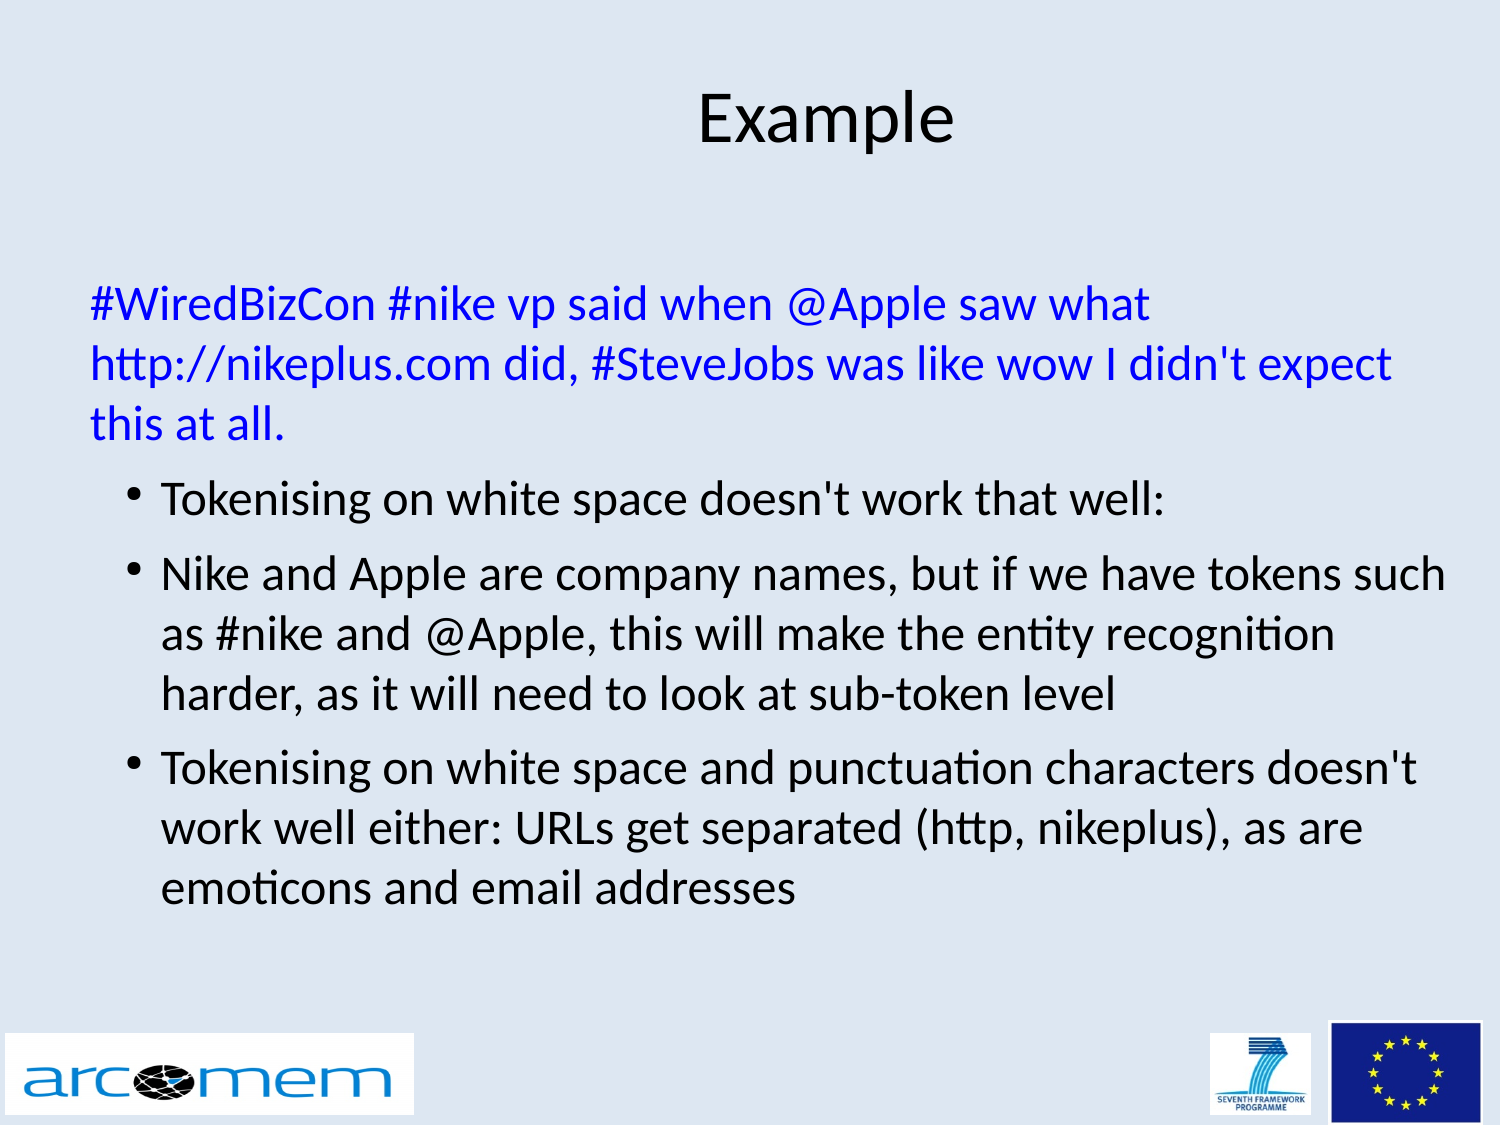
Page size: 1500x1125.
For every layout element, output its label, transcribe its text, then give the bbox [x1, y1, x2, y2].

picture [1210, 1033, 1311, 1115]
picture [1328, 1020, 1483, 1125]
picture [5, 1033, 414, 1115]
title Example [206, 11, 1447, 215]
list #WiredBizCon #nike vp said when @Apple saw what http://nikeplus.com did, #SteveJobs was like wow I didn't expect this at all. Tokenising on white space doesn't work that well: Nike and Apple are company names, but if we have tokens such as #nike and @Apple, this will make the entity recognition harder, as it will need to look at sub-token level Tokenising on white space and punctuation characters doesn't work well either: URLs get separated (http, nikeplus), as are emoticons and email addresses [75, 263, 1477, 1007]
